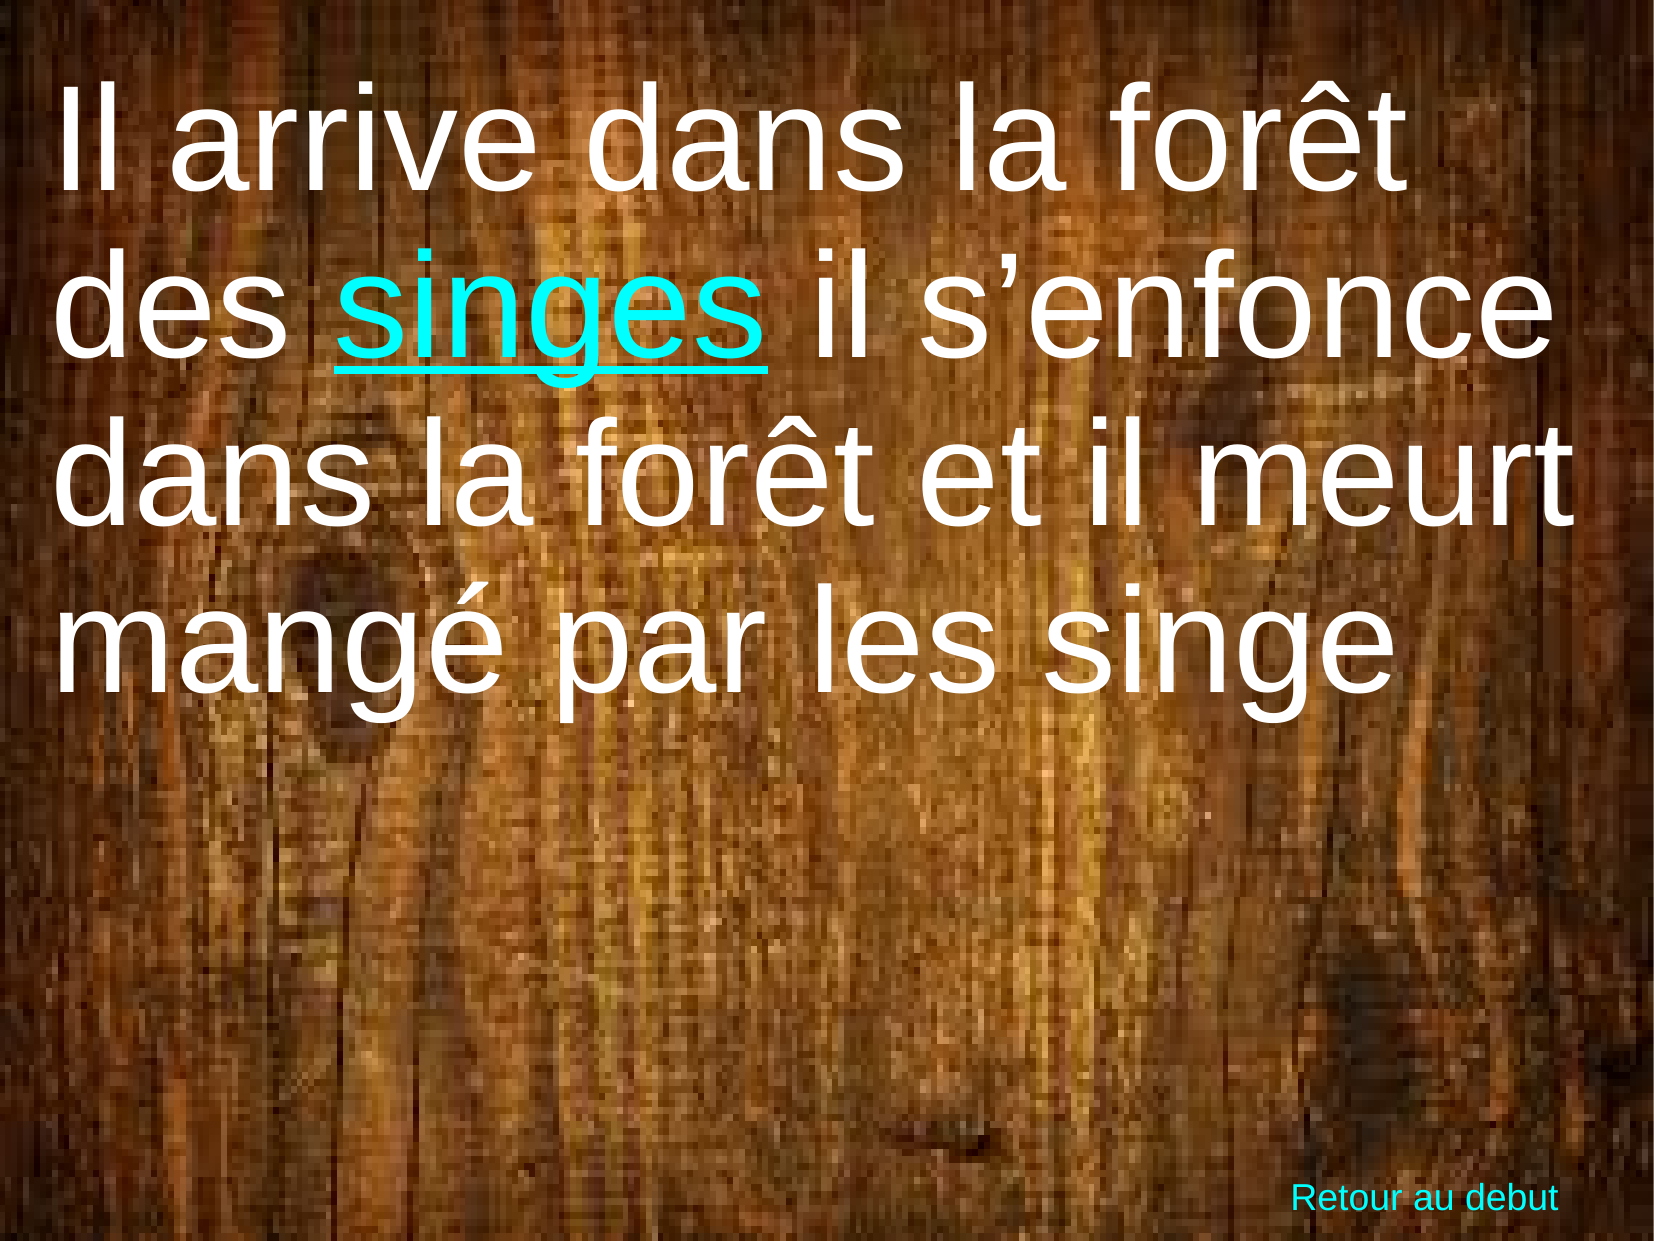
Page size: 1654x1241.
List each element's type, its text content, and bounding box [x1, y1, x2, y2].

text_box dans la for [0, 82, 810, 432]
picture [0, 0, 1654, 1241]
text_box Il arrive dans la forêt des singes il s’enfonce dans la forêt et il meurt mangé par les singe [35, 47, 1642, 733]
text_box Retour au debut [1275, 1169, 1642, 1241]
